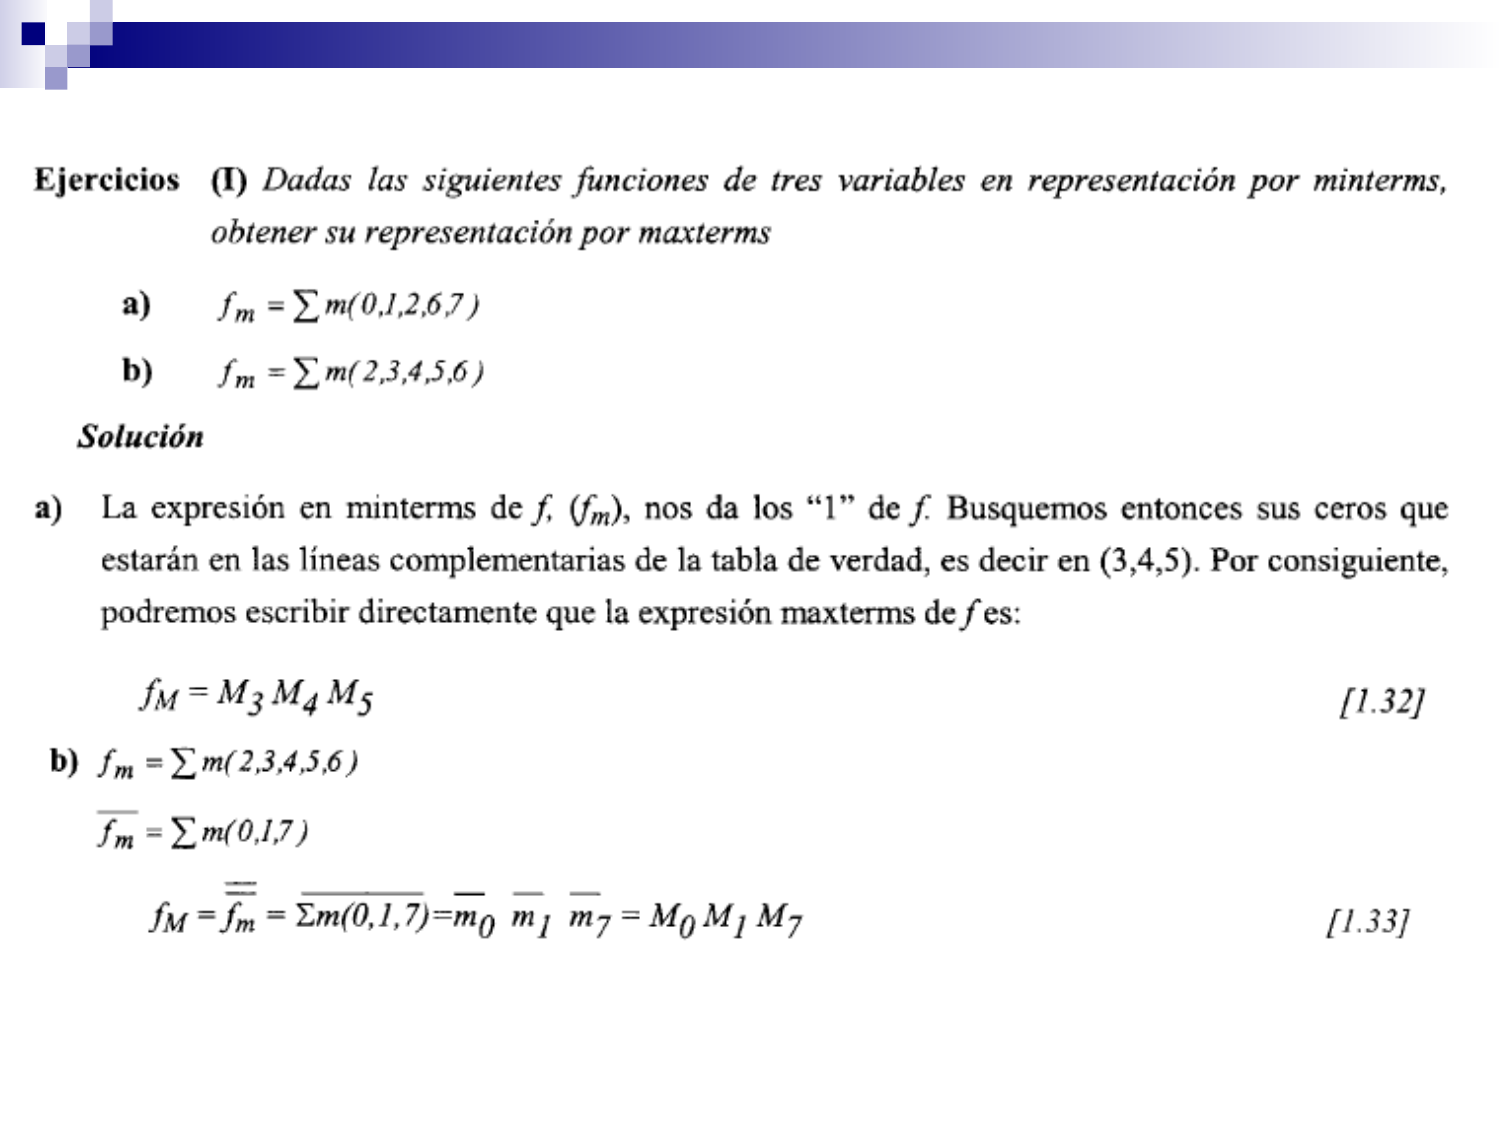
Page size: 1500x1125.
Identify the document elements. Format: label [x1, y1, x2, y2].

picture [20, 148, 1500, 956]
